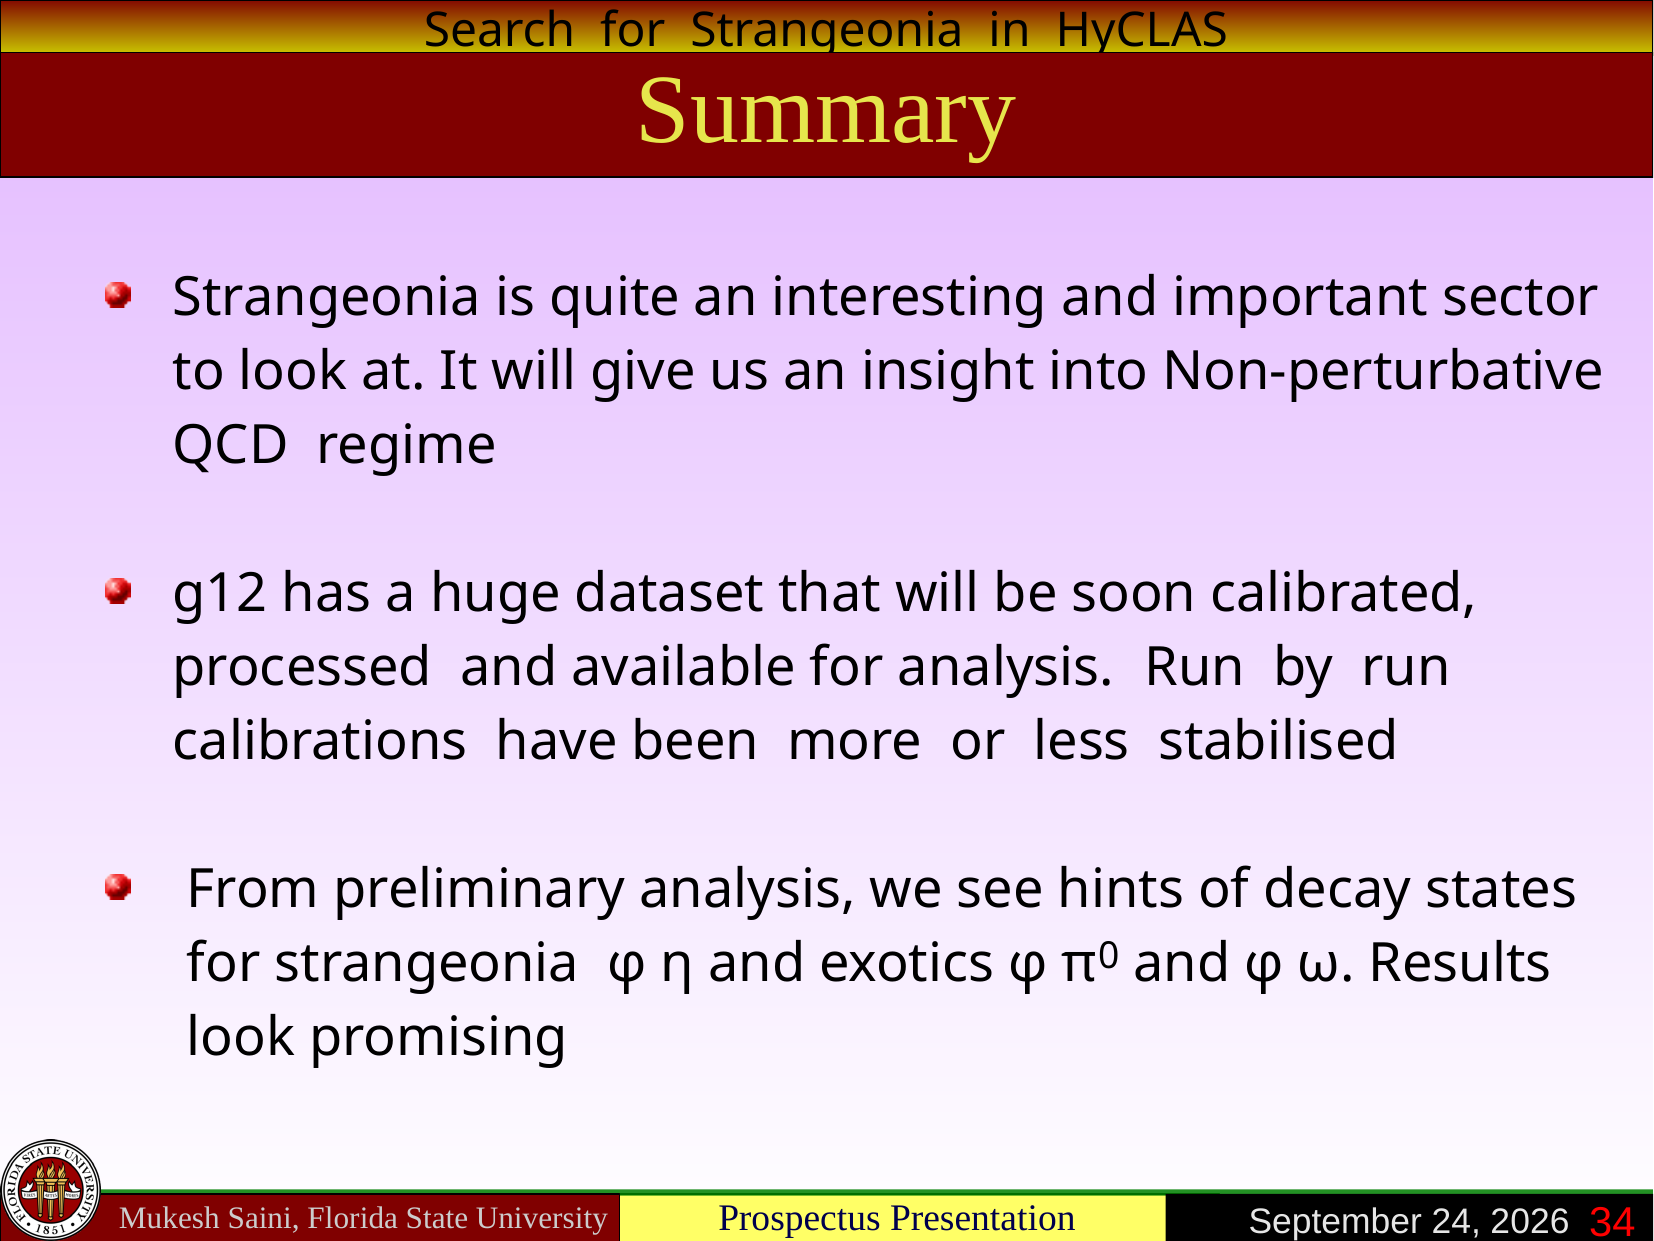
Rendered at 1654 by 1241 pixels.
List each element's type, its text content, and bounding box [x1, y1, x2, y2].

text_box Summary [621, 48, 1032, 172]
text_box Strangeonia is quite an interesting and important sector to look at. It will give us an insight into Non-perturbative QCD regime g12 has a huge dataset that will be soon calibrated, processed and available for analysis. Run by run calibrations have been more or less stabilised From preliminary analysis, we see hints of decay states for strangeonia φ η and exotics φ π0 and φ ω. Results look promising [90, 250, 1653, 1172]
picture [0, 1139, 101, 1241]
